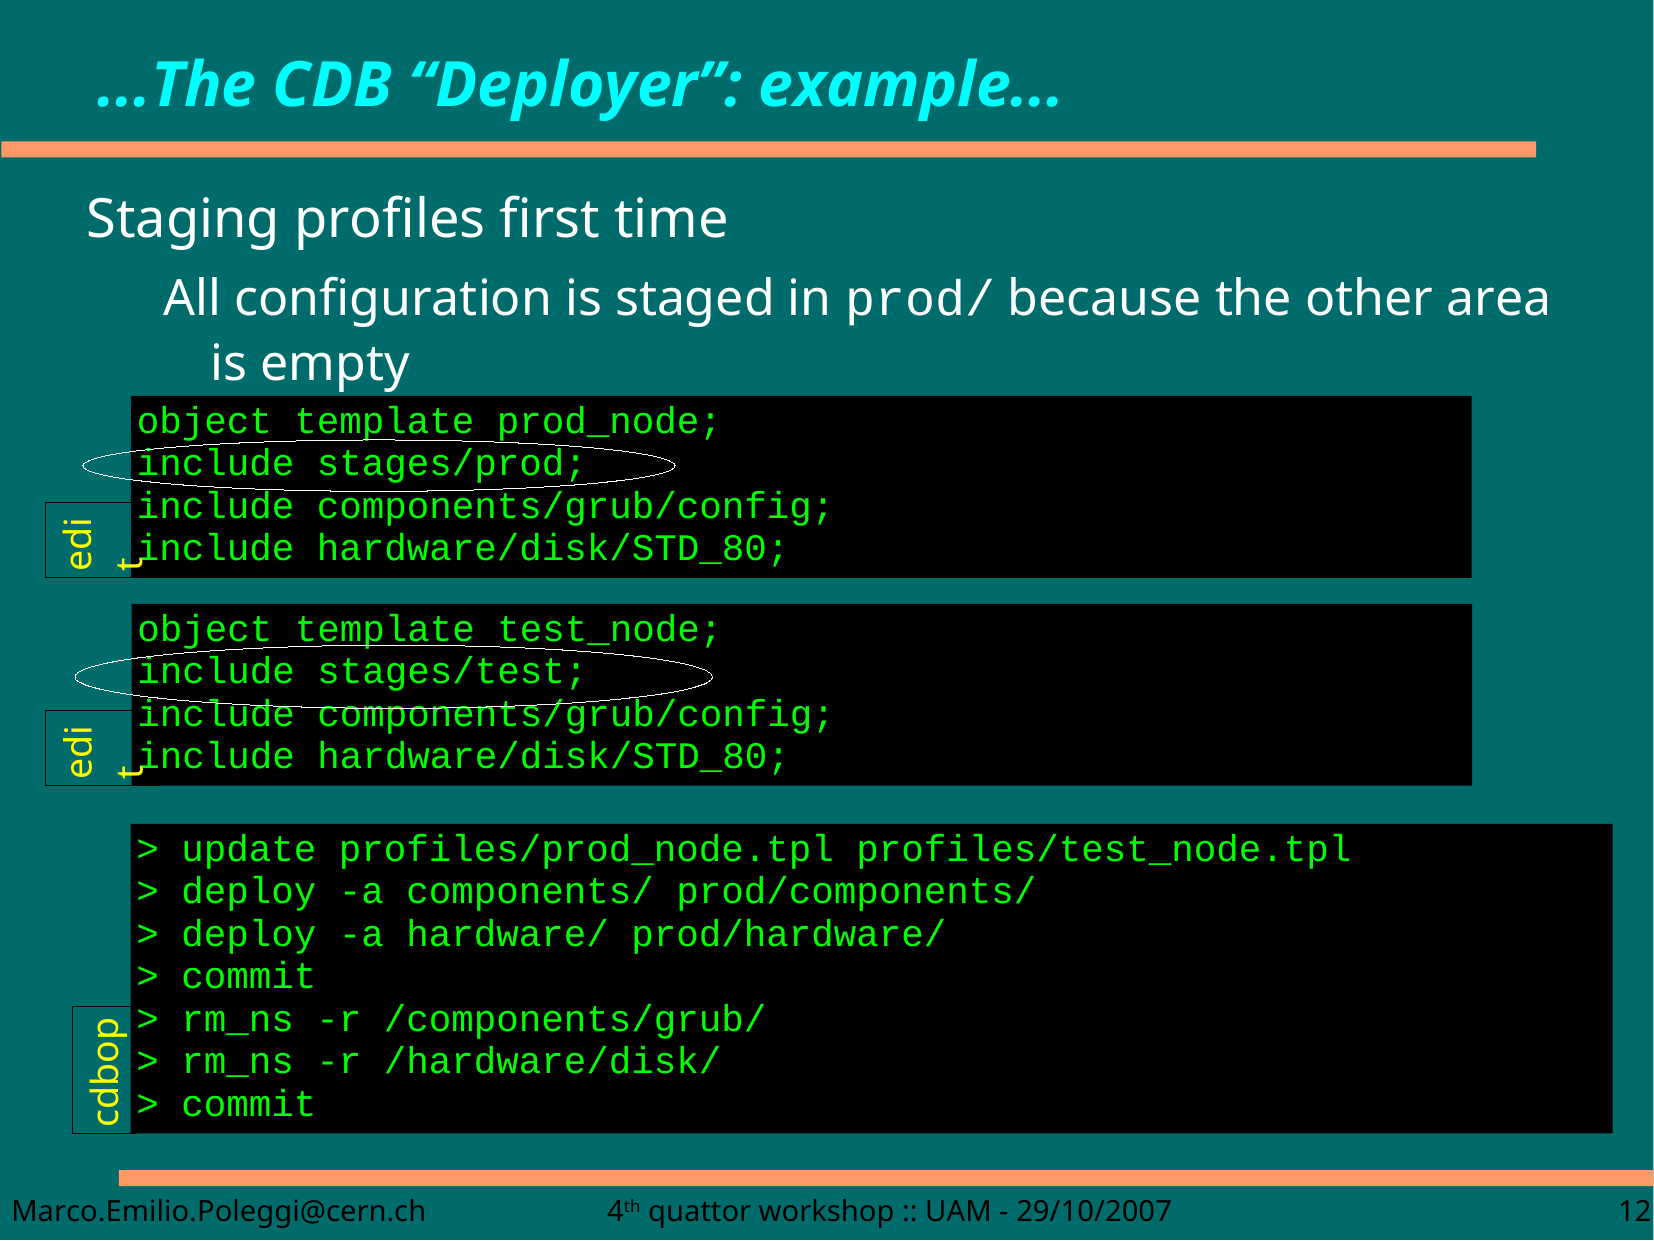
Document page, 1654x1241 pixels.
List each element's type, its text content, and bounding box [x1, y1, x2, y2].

text_box object template test_node; include stages/test; include components/grub/config; include hardware/disk/STD_80; [131, 603, 1473, 786]
text_box > update profiles/prod_node.tpl profiles/test_node.tpl > deploy -a components/ prod/components/ > deploy -a hardware/ prod/hardware/ > commit > rm_ns -r /components/grub/ > rm_ns -r /hardware/disk/ > commit [130, 823, 1613, 1134]
title ...The CDB “Deployer”: example... [97, 28, 1510, 136]
list Staging profiles first time All configuration is staged in prod/ because the other area is empty [68, 181, 1567, 378]
text_box edit [73, 502, 131, 578]
text_box object template prod_node; include stages/prod; include components/grub/config; include hardware/disk/STD_80; [130, 395, 1472, 578]
text_box cdbop [75, 1006, 130, 1134]
text_box edit [74, 710, 132, 786]
